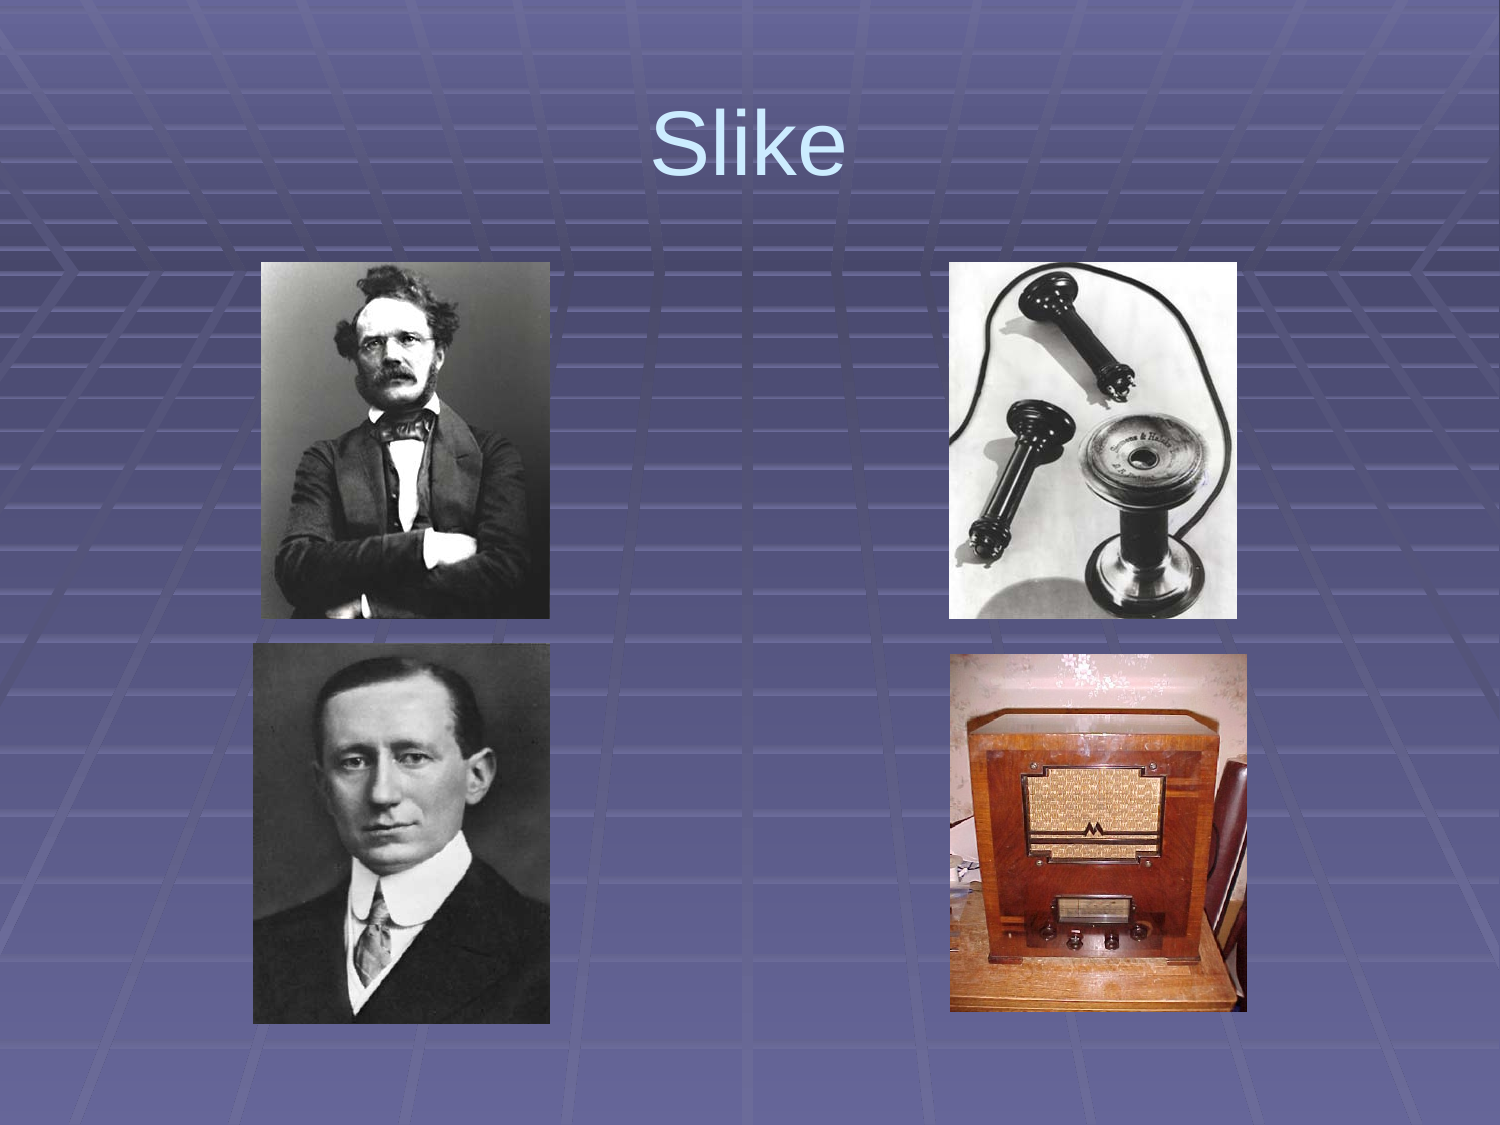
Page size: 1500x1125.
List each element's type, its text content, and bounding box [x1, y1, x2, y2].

picture [253, 643, 550, 1024]
picture [949, 262, 1237, 619]
picture [950, 654, 1247, 1012]
picture [261, 262, 550, 619]
title Slike [74, 44, 1425, 233]
